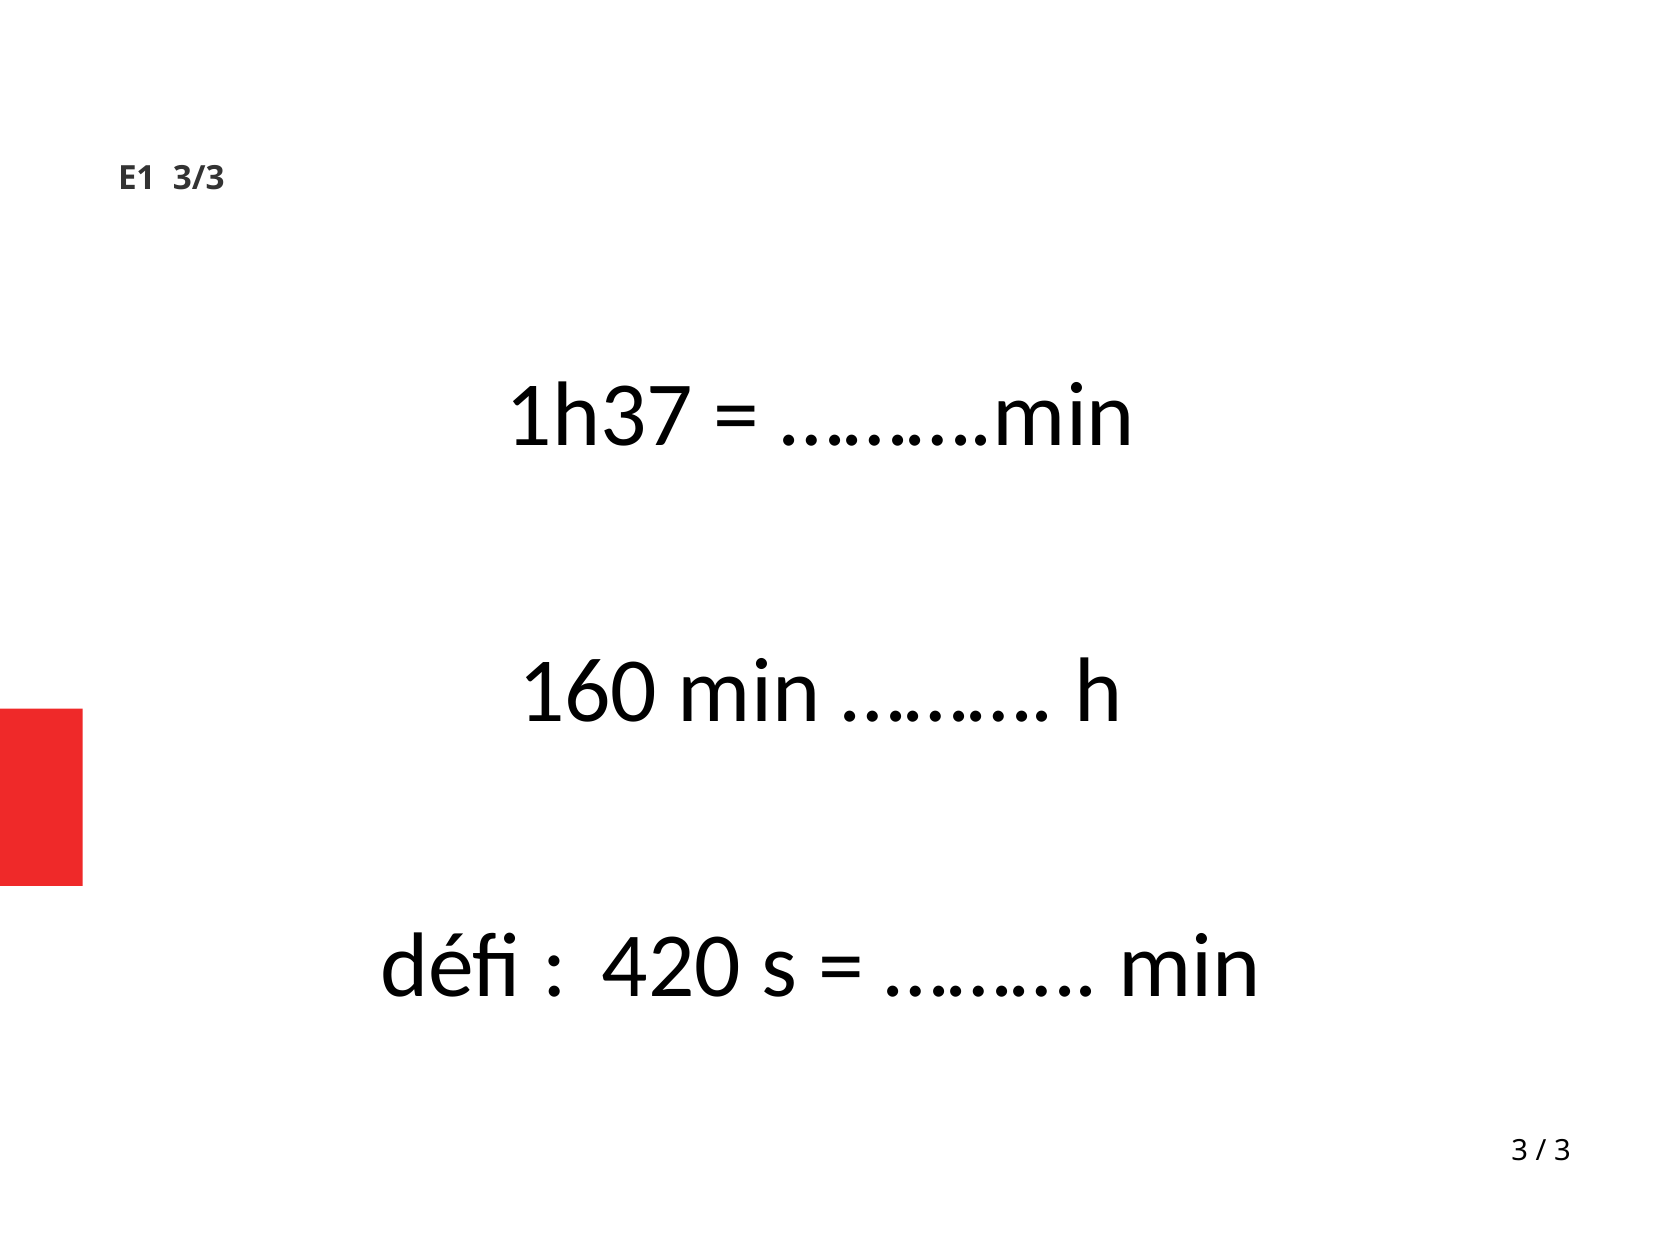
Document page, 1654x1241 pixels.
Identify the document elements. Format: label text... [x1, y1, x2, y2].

title E1 3/3 [118, 59, 1524, 296]
subtitle 1h37 = ……….min 160 min ………. h défi : 420 s = ………. min [118, 316, 1524, 1173]
